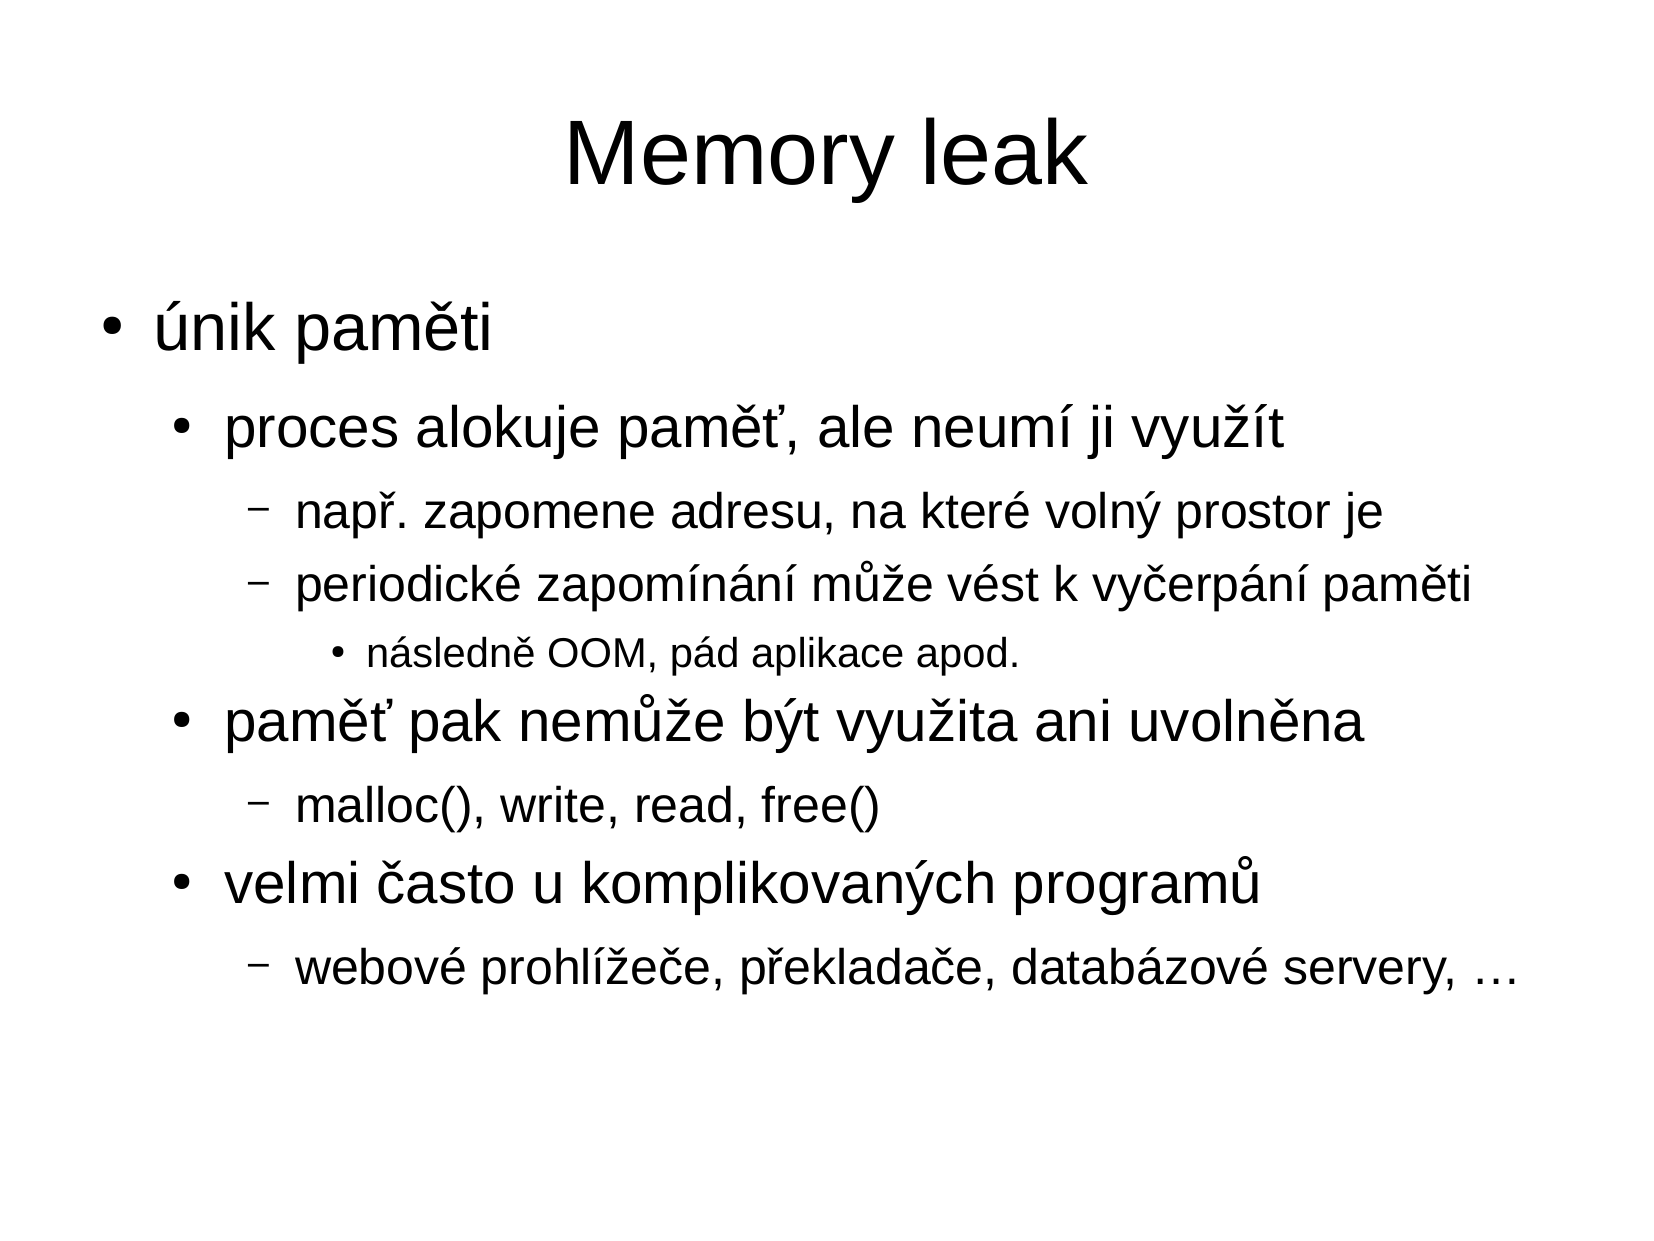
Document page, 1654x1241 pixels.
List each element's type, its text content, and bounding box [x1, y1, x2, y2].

title Memory leak [82, 49, 1571, 257]
list únik paměti proces alokuje paměť, ale neumí ji využít např. zapomene adresu, na které volný prostor je periodické zapomínání může vést k vyčerpání paměti následně OOM, pád aplikace apod. paměť pak nemůže být využita ani uvolněna malloc(), write, read, free() velmi často u komplikovaných programů webové prohlížeče, překladače, databázové servery, … [82, 290, 1571, 1109]
